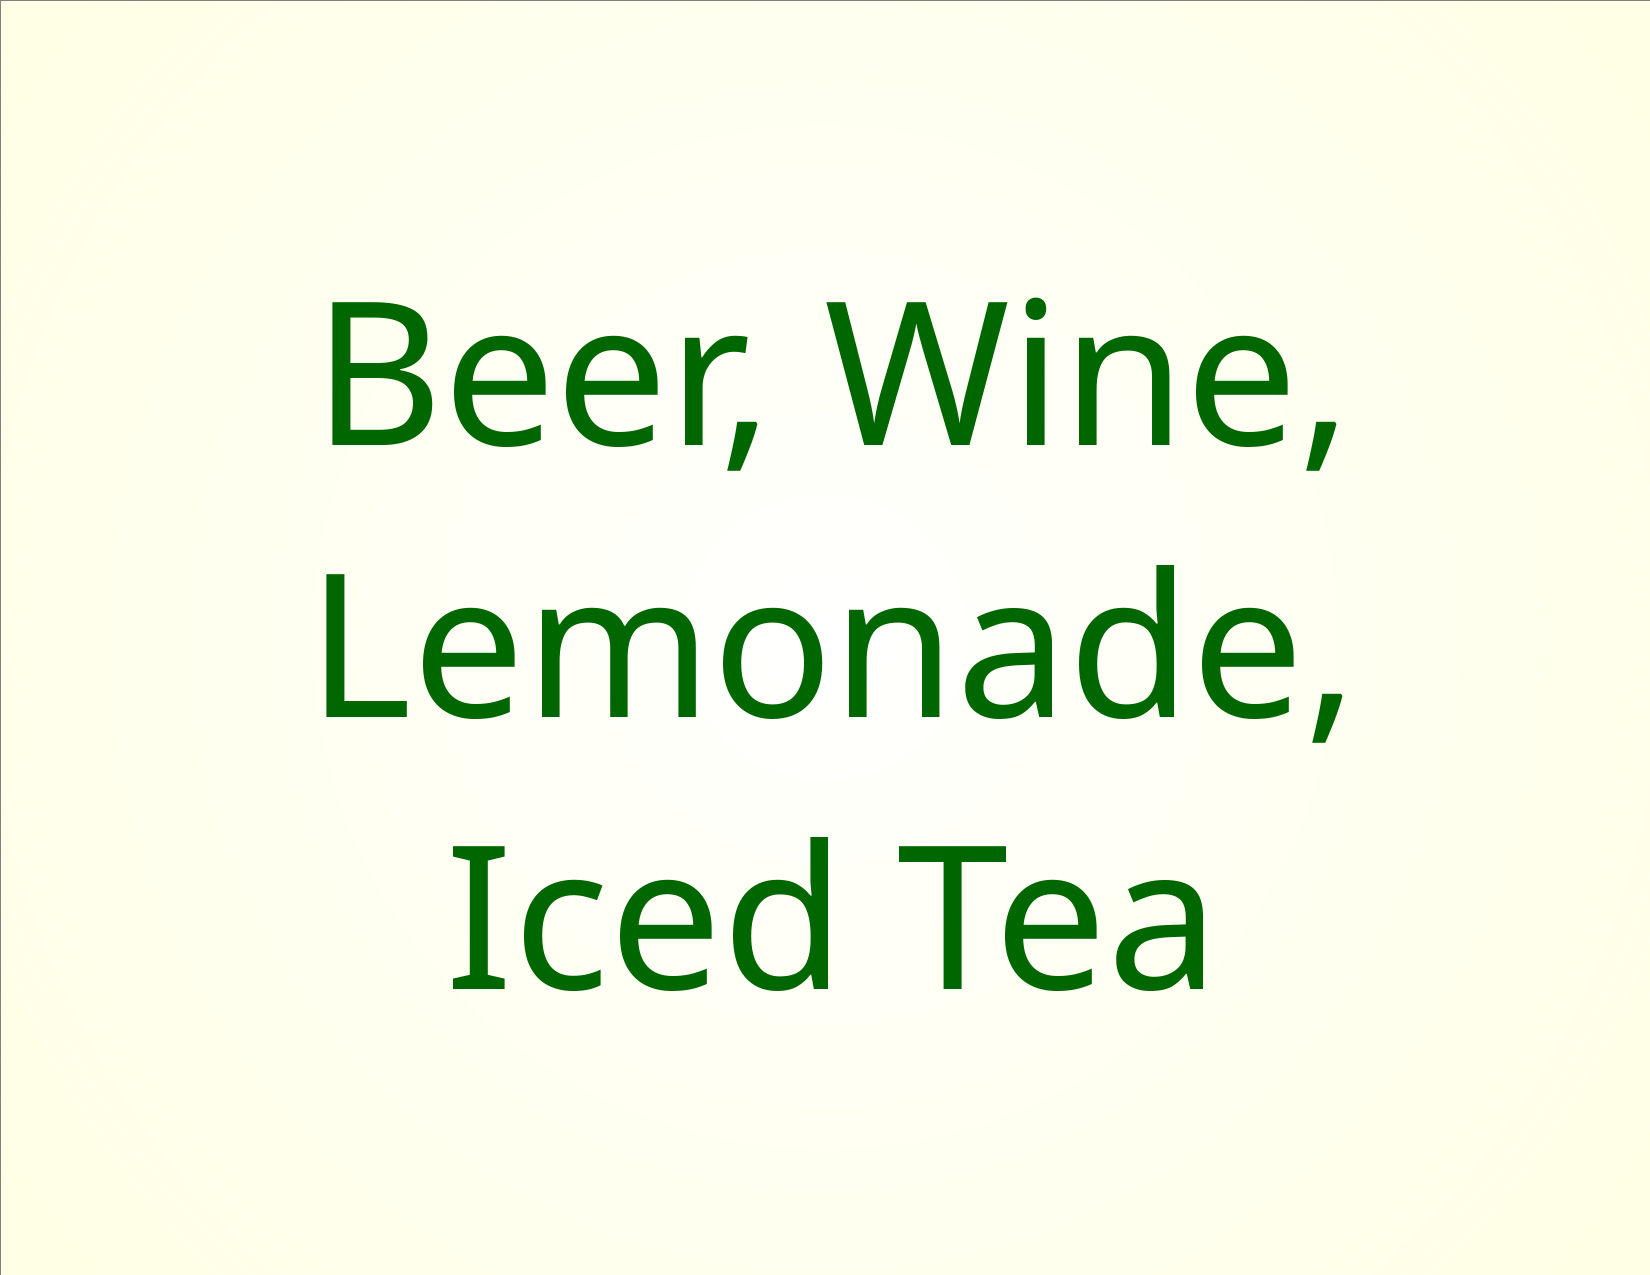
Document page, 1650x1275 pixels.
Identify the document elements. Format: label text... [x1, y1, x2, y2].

text_box Beer, Wine, Lemonade, Iced Tea [212, 271, 1453, 1009]
text_box [0, 0, 1650, 1275]
